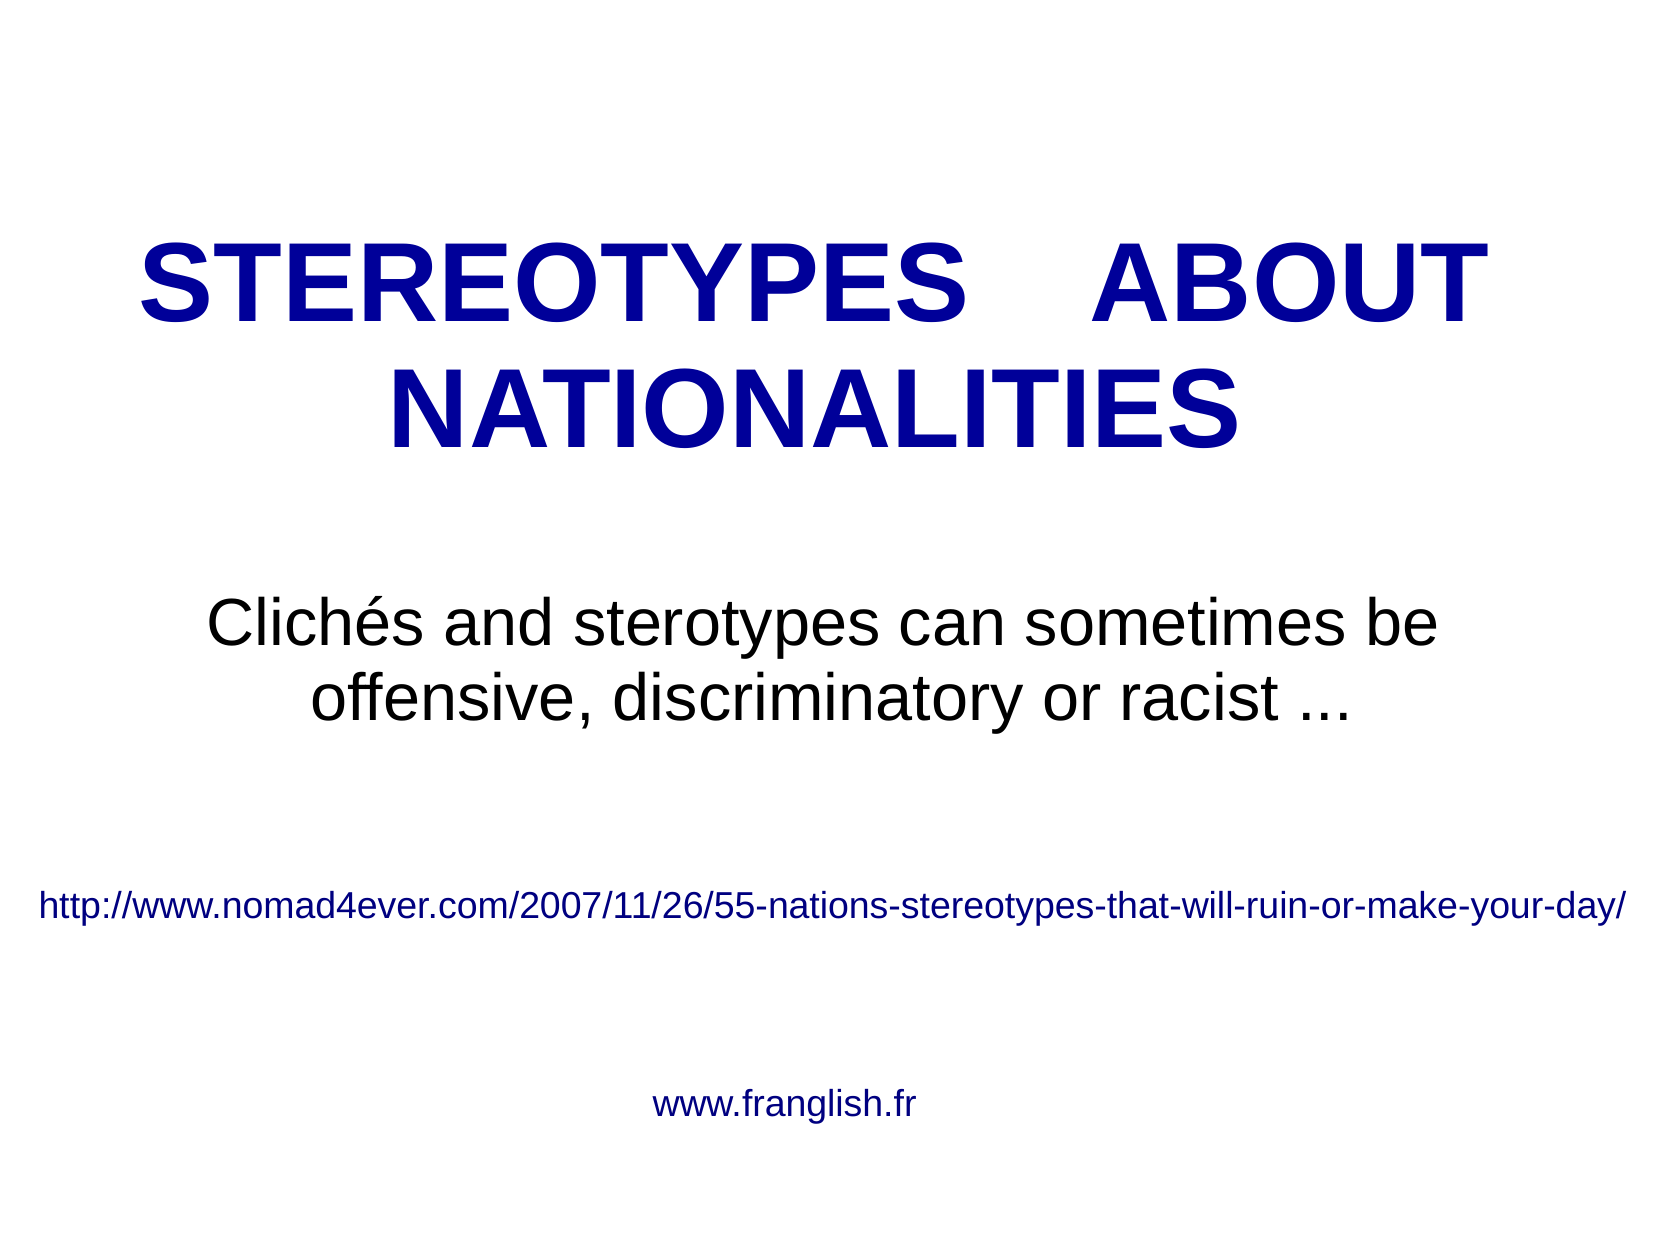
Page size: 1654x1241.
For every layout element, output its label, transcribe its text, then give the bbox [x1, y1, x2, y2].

text_box www.franglish.fr [612, 1074, 957, 1146]
subtitle Clichés and sterotypes can sometimes be offensive, discriminatory or racist ... http://www.nomad4ever.com/2007/11/26/55-nations-stereotypes-that-will-ruin-or-make-your-day/ [35, 290, 1630, 1109]
title STEREOTYPES ABOUT NATIONALITIES [70, 219, 1559, 290]
